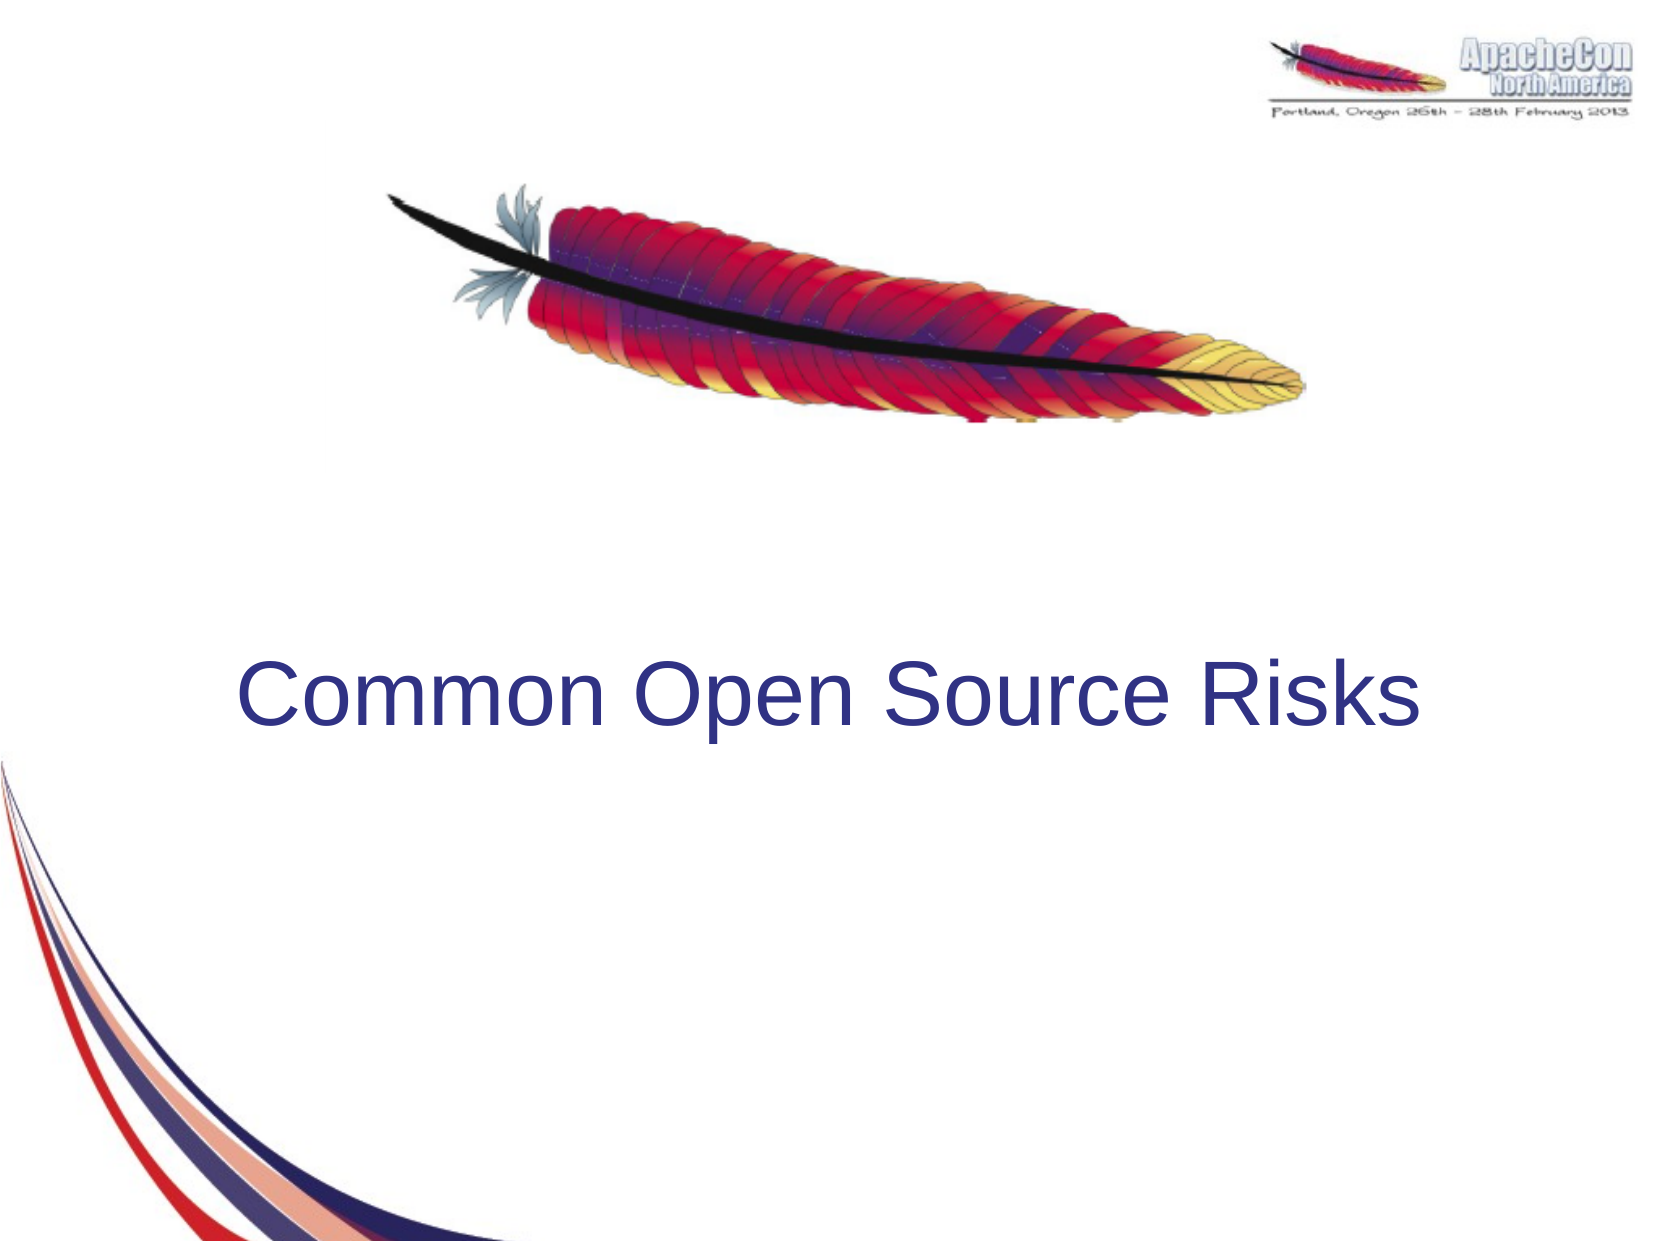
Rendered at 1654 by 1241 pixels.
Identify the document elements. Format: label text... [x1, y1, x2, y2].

picture [0, 0, 1654, 1241]
title Common Open Source Risks [88, 590, 1571, 798]
